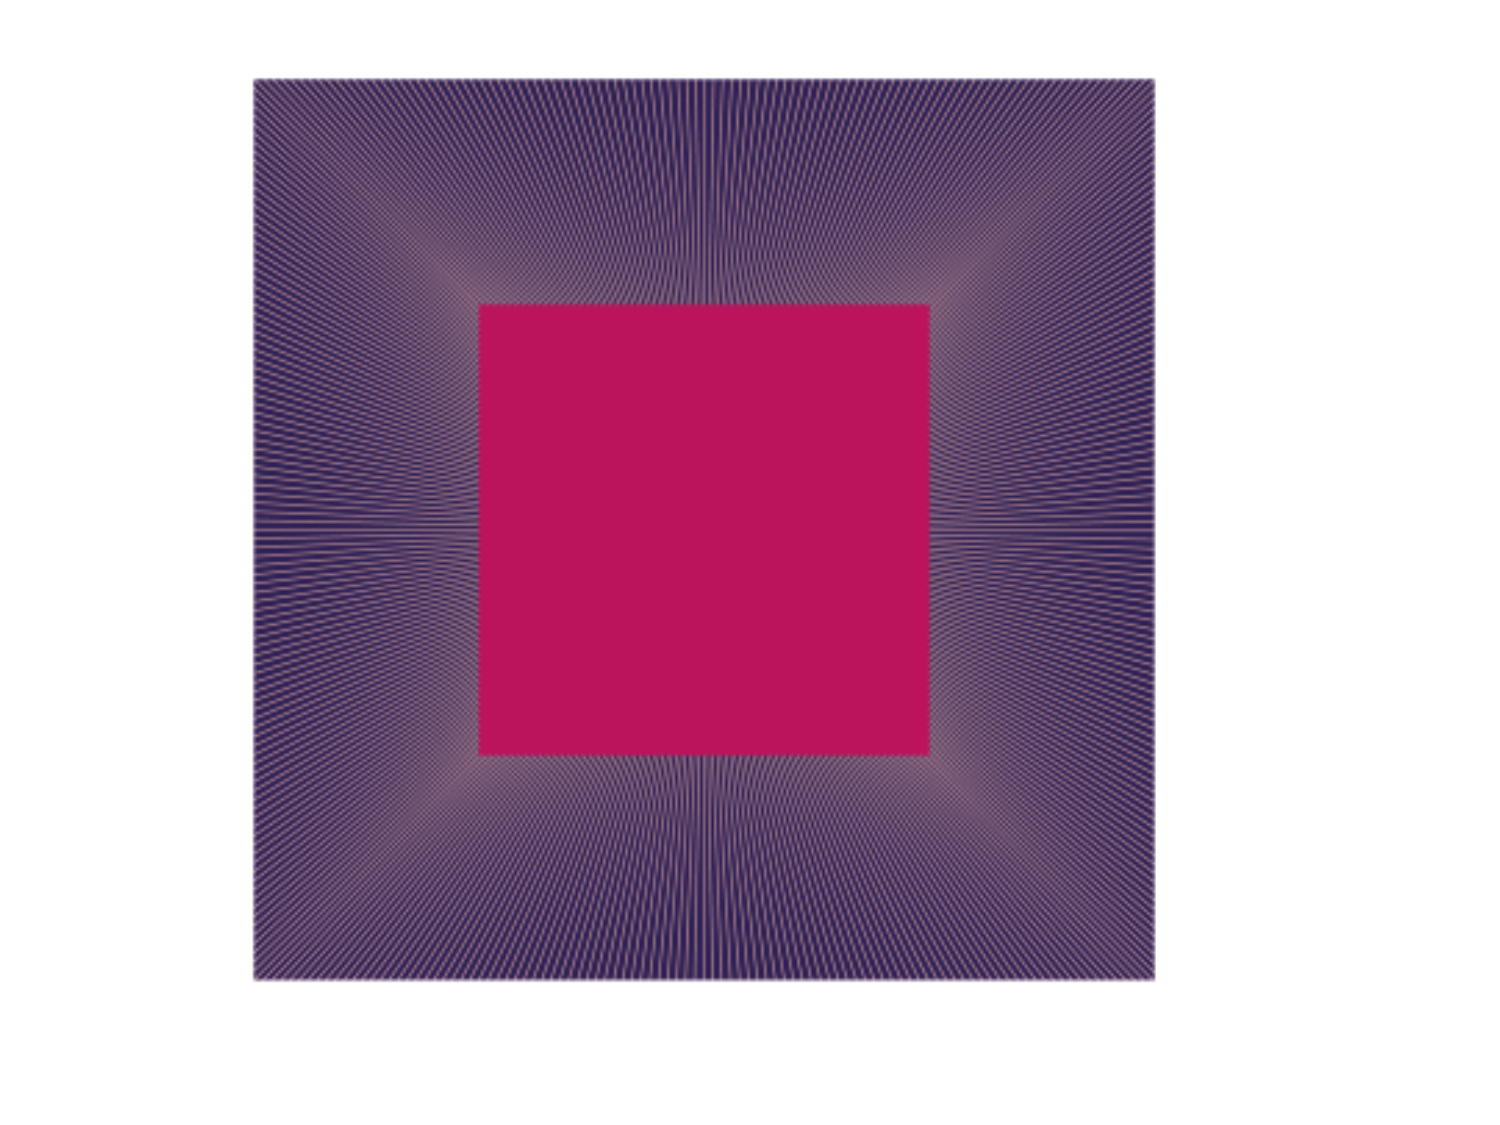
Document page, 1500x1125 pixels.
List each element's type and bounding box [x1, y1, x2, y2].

picture [71, 0, 1403, 999]
